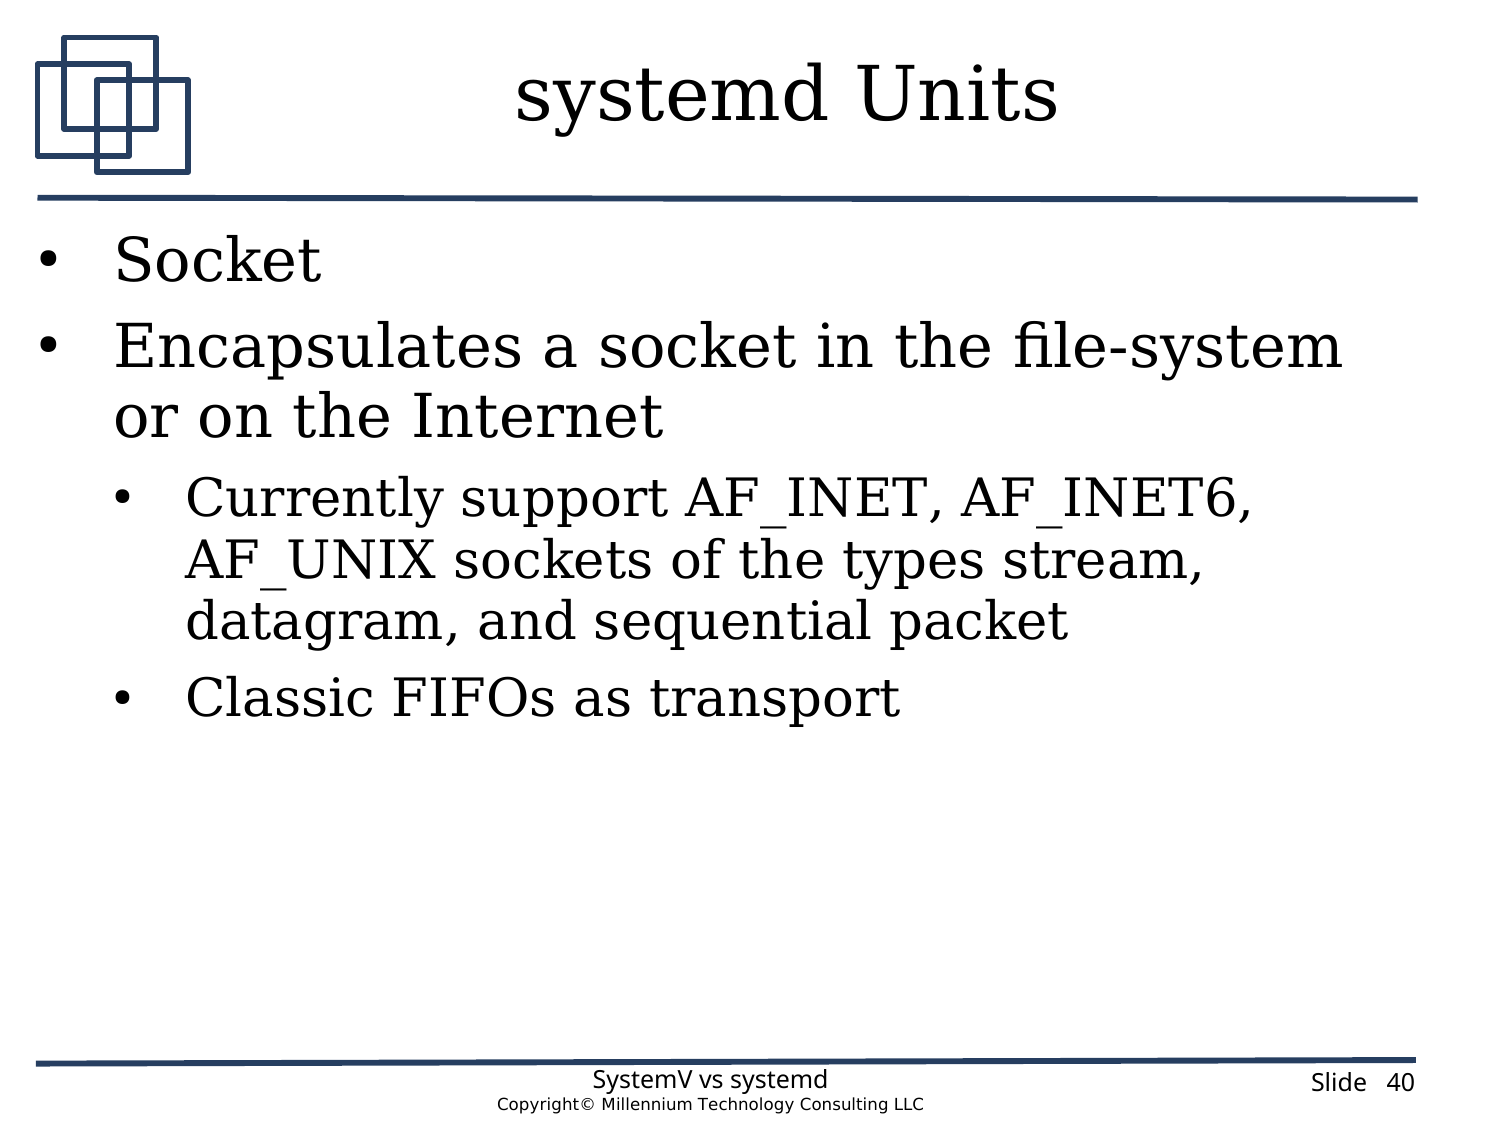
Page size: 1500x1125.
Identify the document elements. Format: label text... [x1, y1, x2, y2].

title systemd Units [150, 0, 1425, 188]
list Socket Encapsulates a socket in the file-system or on the Internet Currently support AF_INET, AF_INET6, AF_UNIX sockets of the types stream, datagram, and sequential packet Classic FIFOs as transport [37, 224, 1425, 1013]
